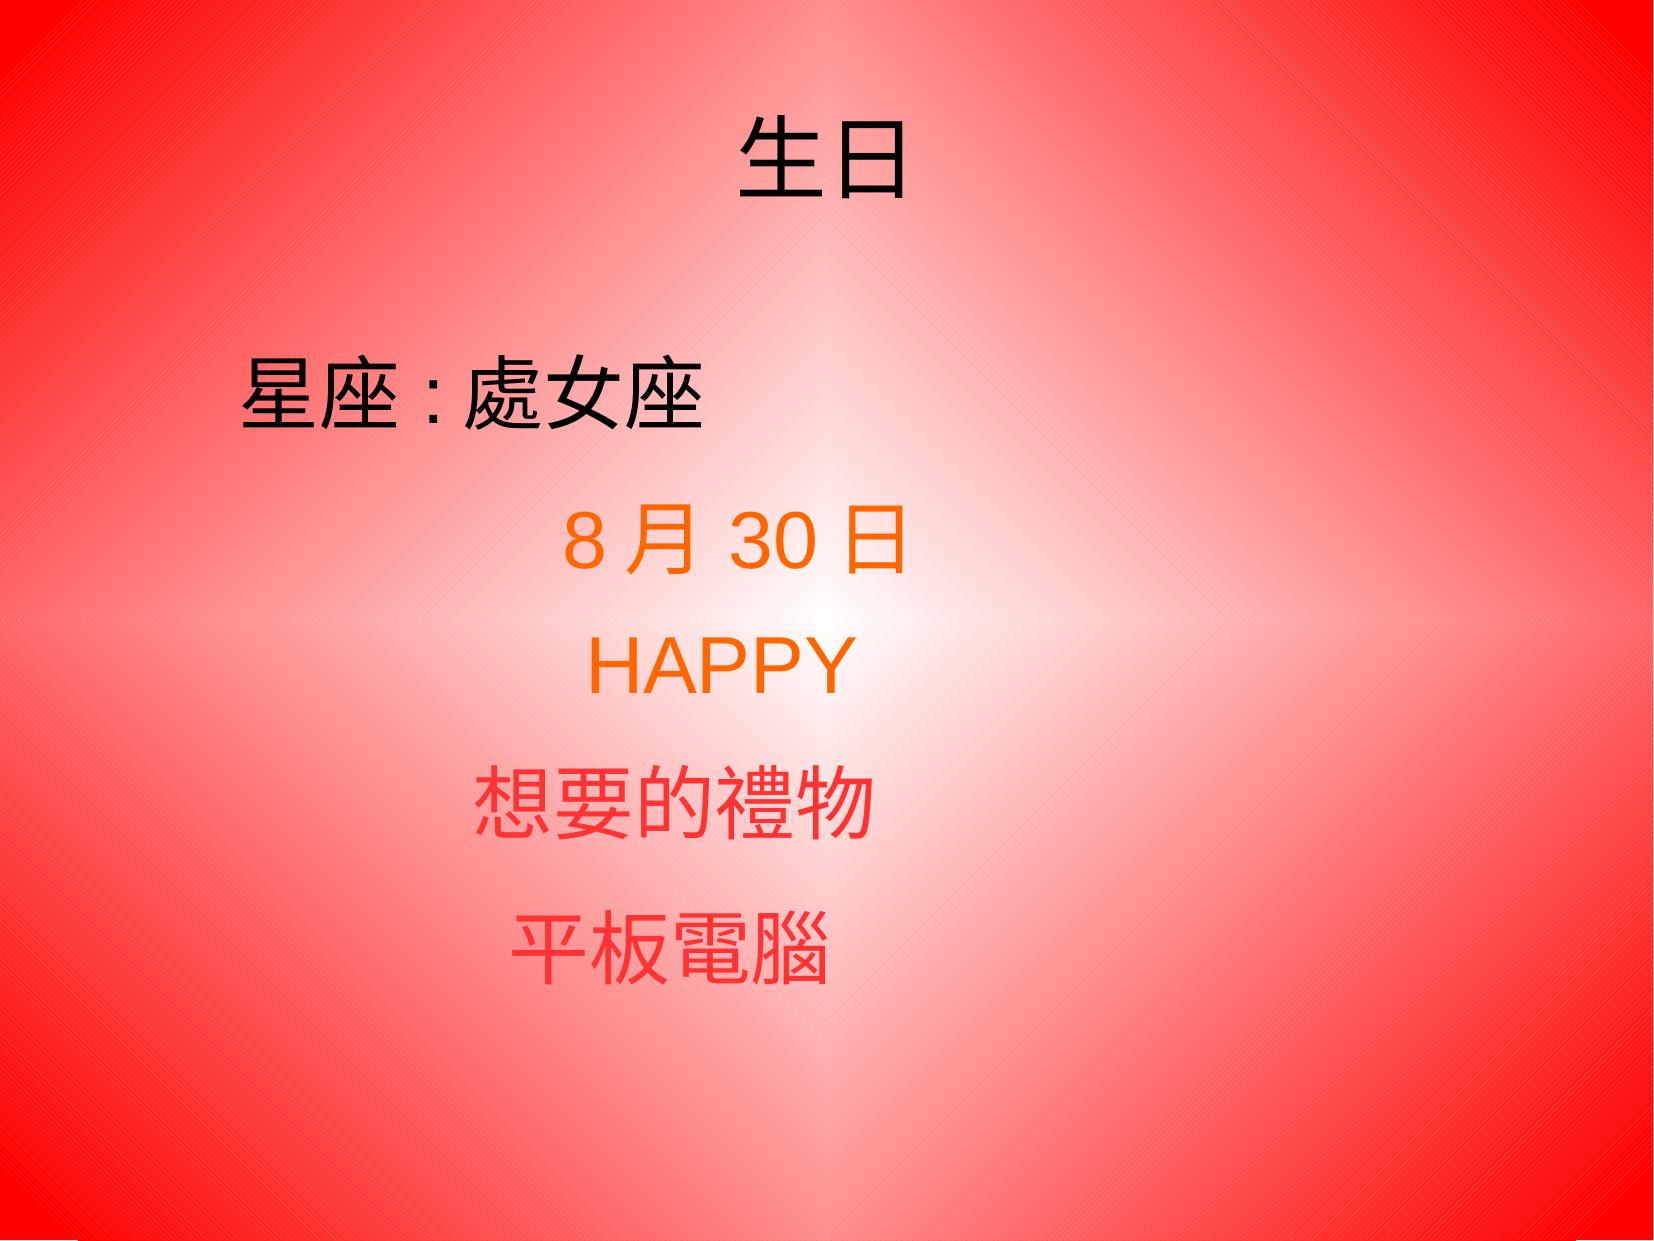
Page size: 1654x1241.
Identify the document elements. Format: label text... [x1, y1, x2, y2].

title 生日 [82, 49, 1571, 212]
list 星座:處女座 8月30日 HAPPY 想要的禮物 平板電腦 [0, 212, 1654, 1241]
